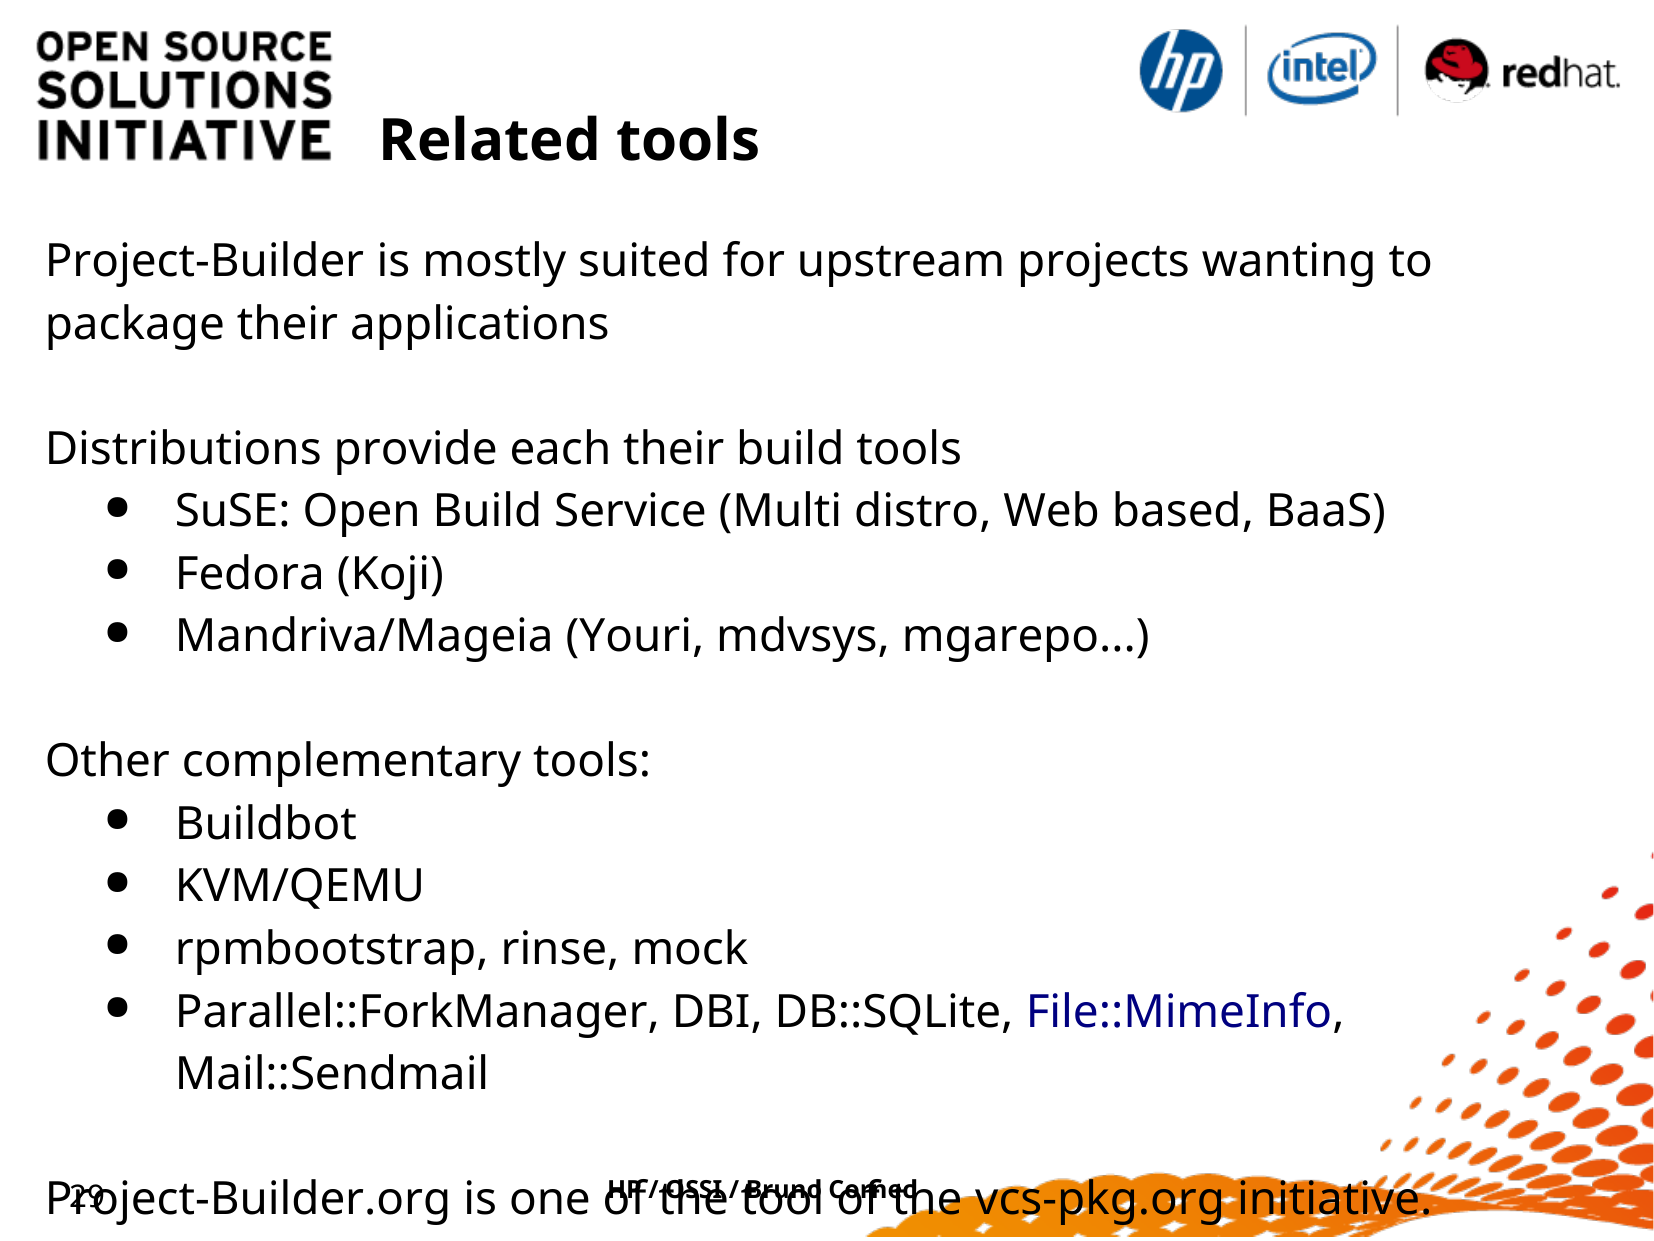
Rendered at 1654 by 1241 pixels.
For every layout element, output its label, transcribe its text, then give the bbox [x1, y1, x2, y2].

picture [0, 0, 1654, 1237]
title Related tools [378, 59, 1348, 221]
text_box Project-Builder is mostly suited for upstream projects wanting to package their applications Distributions provide each their build tools SuSE: Open Build Service (Multi distro, Web based, BaaS) Fedora (Koji) Mandriva/Mageia (Youri, mdvsys, mgarepo...) Other complementary tools: Buildbot KVM/QEMU rpmbootstrap, rinse, mock Parallel::ForkManager, DBI, DB::SQLite, File::MimeInfo, Mail::Sendmail Project-Builder.org is one of the tool of the vcs-pkg.org initiative. [44, 227, 1624, 1148]
